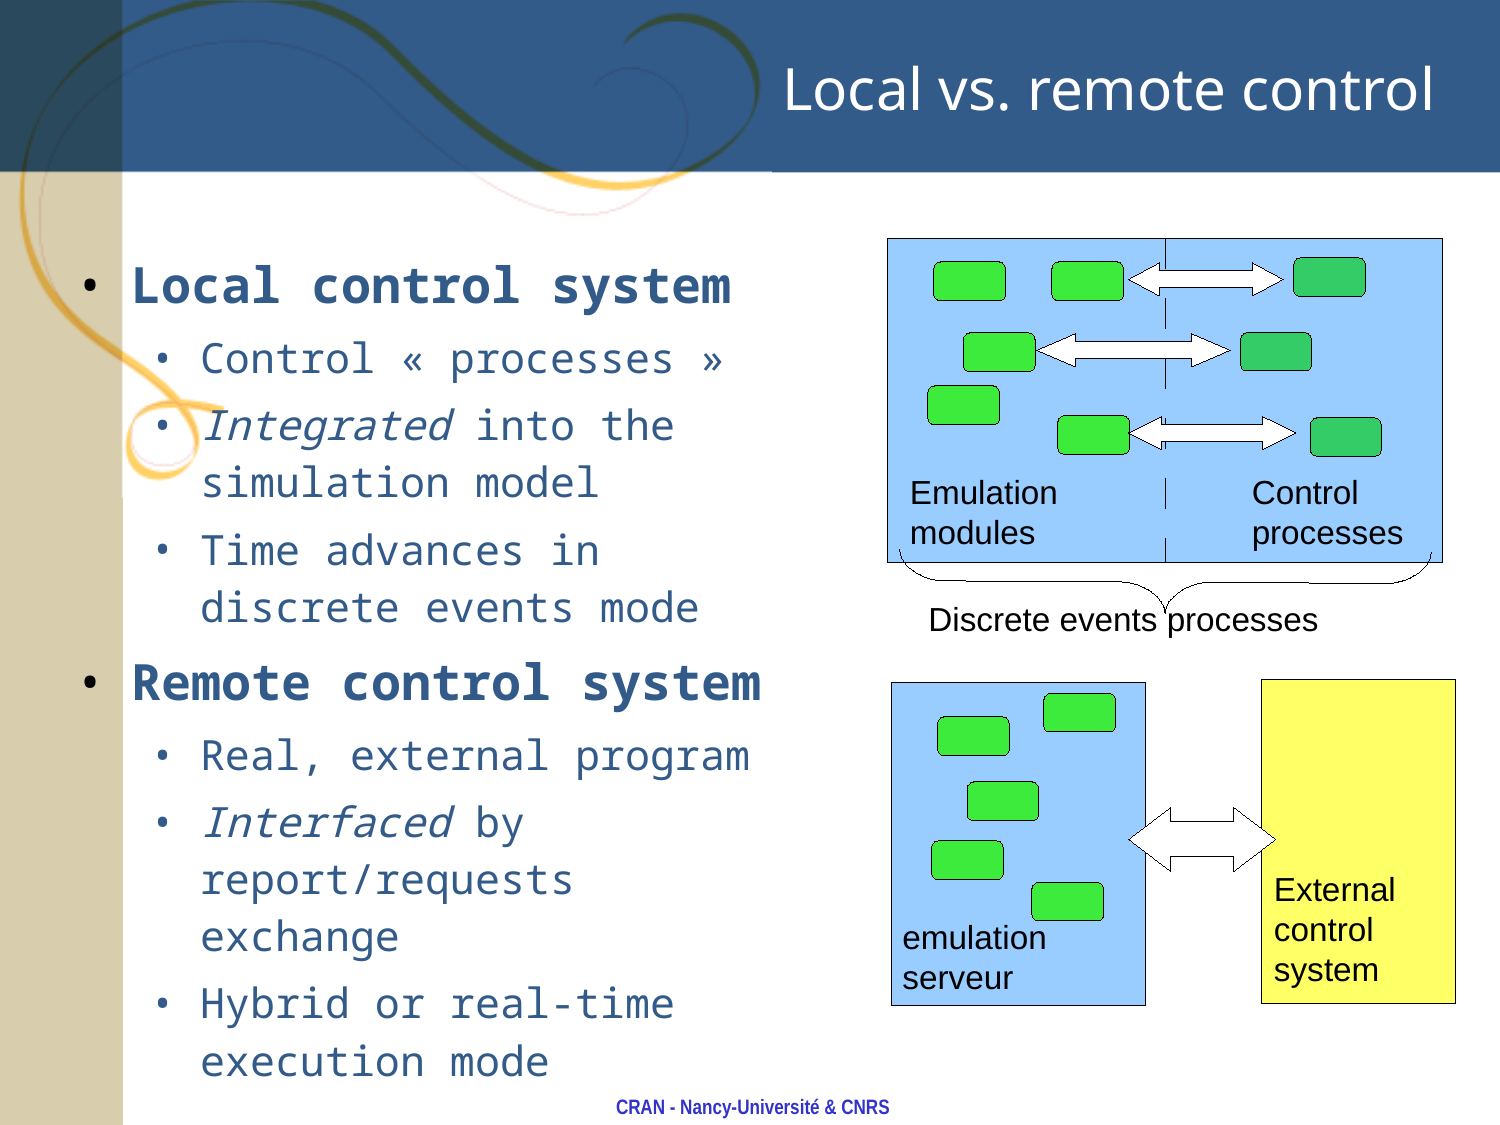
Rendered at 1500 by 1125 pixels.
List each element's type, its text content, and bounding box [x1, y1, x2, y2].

text_box [1261, 996, 1456, 1004]
text_box emulation serveur [887, 908, 1087, 1004]
text_box [887, 238, 1443, 563]
list Local control system Control « processes » Integrated into the simulation model Time advances in discrete events mode Remote control system Real, external program Interfaced by report/requests exchange Hybrid or real-time execution mode [75, 249, 798, 1026]
text_box Control processes [1237, 464, 1436, 559]
text_box Emulation modules [895, 463, 1095, 559]
title Local vs. remote control [112, 0, 1471, 176]
text_box [891, 679, 1456, 1006]
text_box Discrete events processes [913, 590, 1444, 646]
text_box External control system [1259, 861, 1459, 996]
picture [0, 0, 772, 498]
